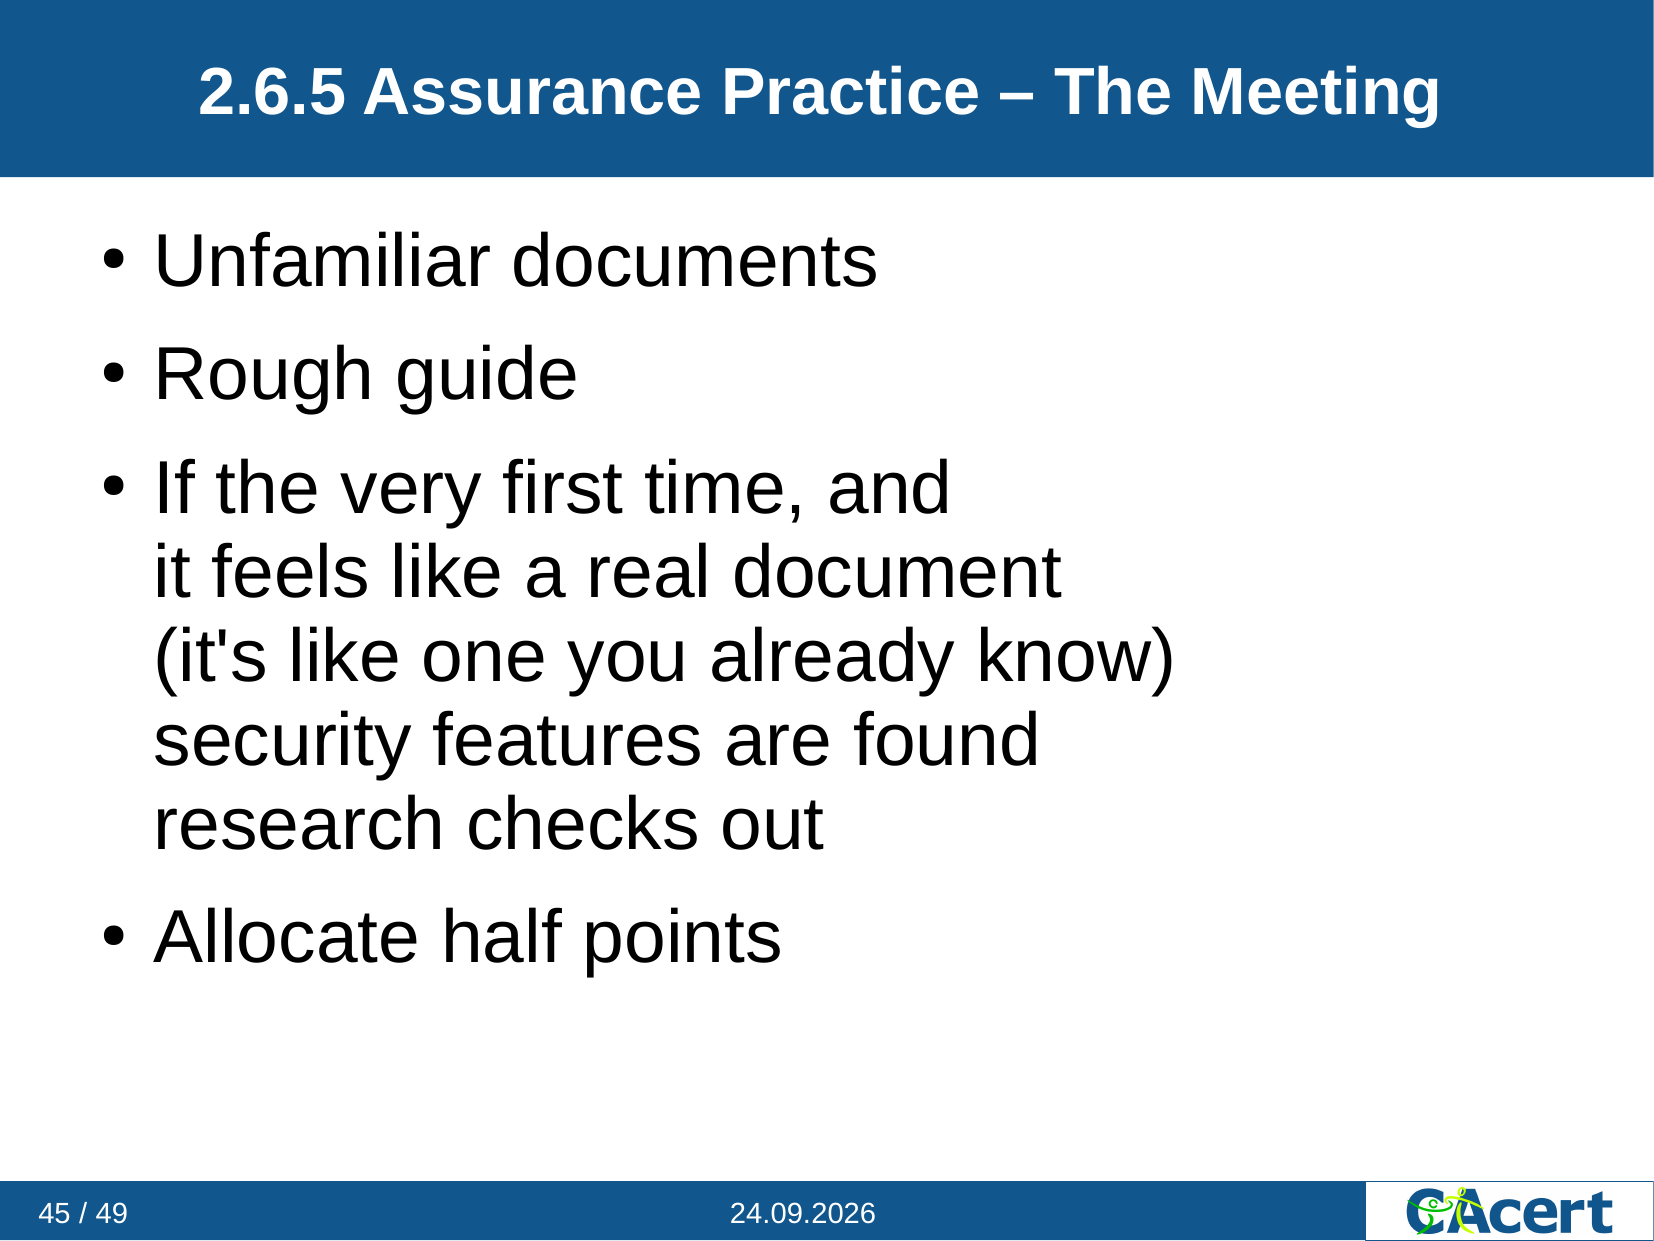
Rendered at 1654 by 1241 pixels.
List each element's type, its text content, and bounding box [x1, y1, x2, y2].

picture [1406, 1186, 1613, 1235]
title 2.6.5 Assurance Practice – The Meeting [76, 17, 1565, 166]
list Unfamiliar documents Rough guide If the very first time, and it feels like a real document (it's like one you already know) security features are found research checks out Allocate half points [82, 218, 1571, 1091]
